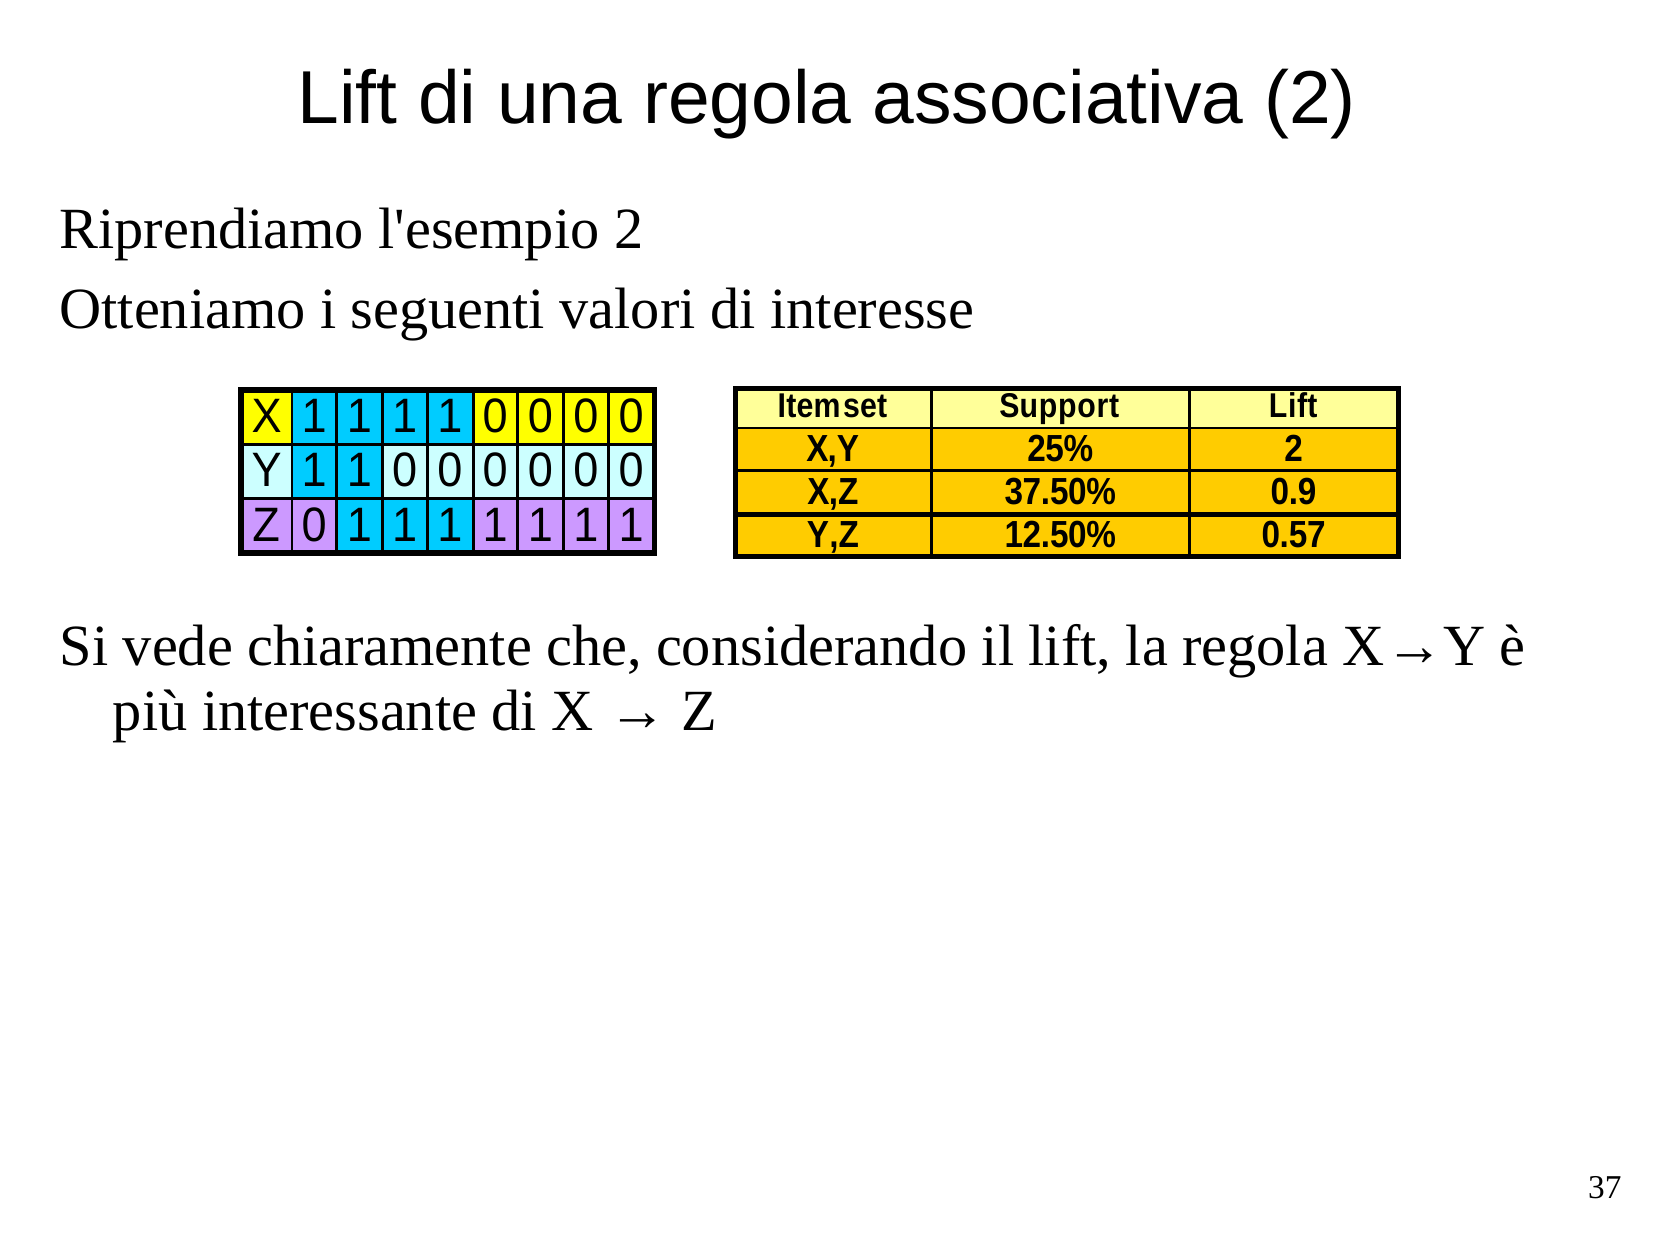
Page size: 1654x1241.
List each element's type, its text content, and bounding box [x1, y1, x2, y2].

chart [236, 384, 659, 559]
list Riprendiamo l'esempio 2 Otteniamo i seguenti valori di interesse Si vede chiaramente che, considerando il lift, la regola X→Y è più interessante di X → Z [42, 196, 1612, 1187]
title Lift di una regola associativa (2) [37, 30, 1617, 166]
chart [731, 383, 1403, 561]
